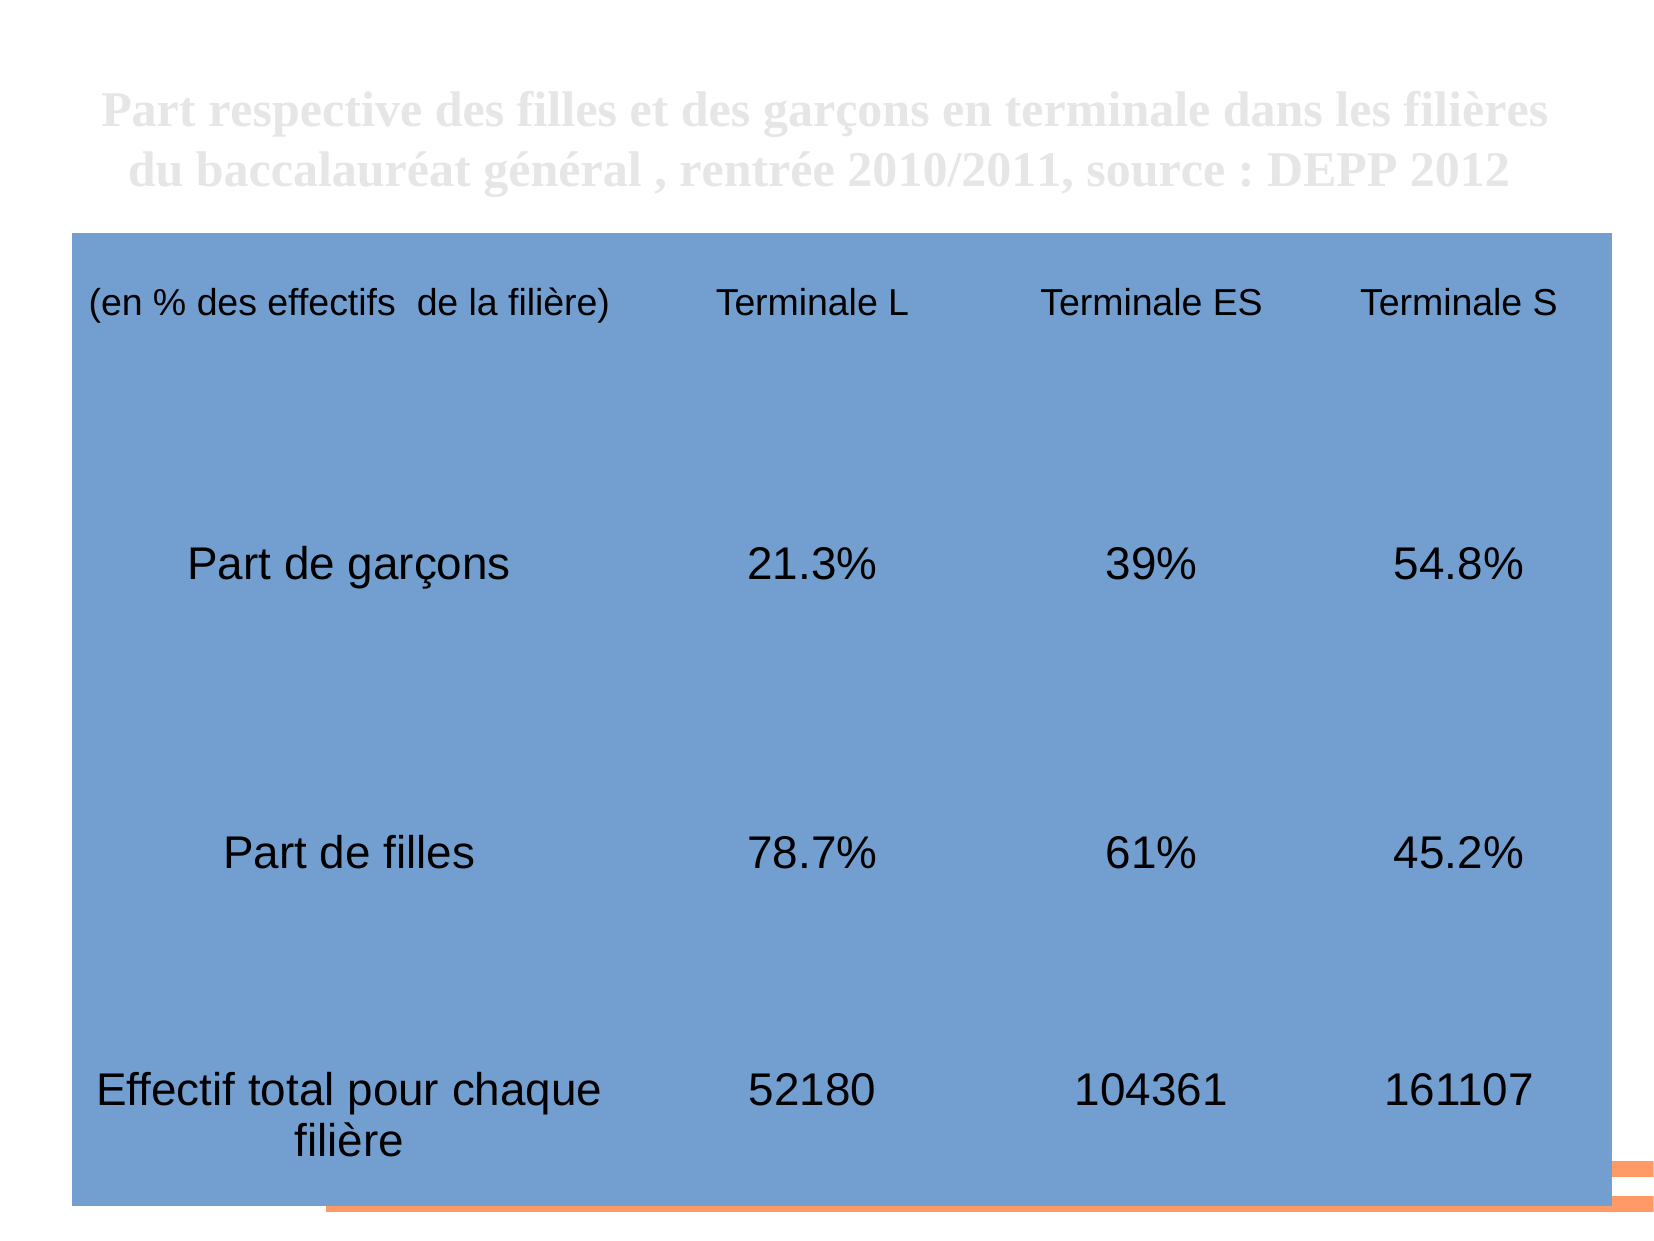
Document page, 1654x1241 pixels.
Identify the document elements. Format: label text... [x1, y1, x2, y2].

table_header Terminale L [627, 233, 998, 428]
table_cell Part de filles [72, 717, 627, 1005]
table_cell Part de garçons [72, 428, 627, 717]
table_cell Effectif total pour chaque filière [72, 1005, 627, 1206]
table_header Terminale ES [998, 233, 1306, 428]
table_header Terminale S [1306, 233, 1612, 428]
table_cell 54.8% [1306, 428, 1612, 717]
table_cell 61% [998, 717, 1306, 1005]
table_header (en % des effectifs de la filière) [72, 233, 627, 428]
table_cell 161107 [1306, 1005, 1612, 1206]
list Part respective des filles et des garçons en terminale dans les filières du baccalauréat général , rentrée 2010/2011, source : DEPP 2012 [59, 75, 1580, 886]
table_cell 39% [998, 428, 1306, 717]
table_cell 45.2% [1306, 717, 1612, 1005]
table_cell 21.3% [627, 428, 998, 717]
table_cell 104361 [998, 1005, 1306, 1206]
table_cell 52180 [627, 1005, 998, 1206]
table_cell 78.7% [627, 717, 998, 1005]
